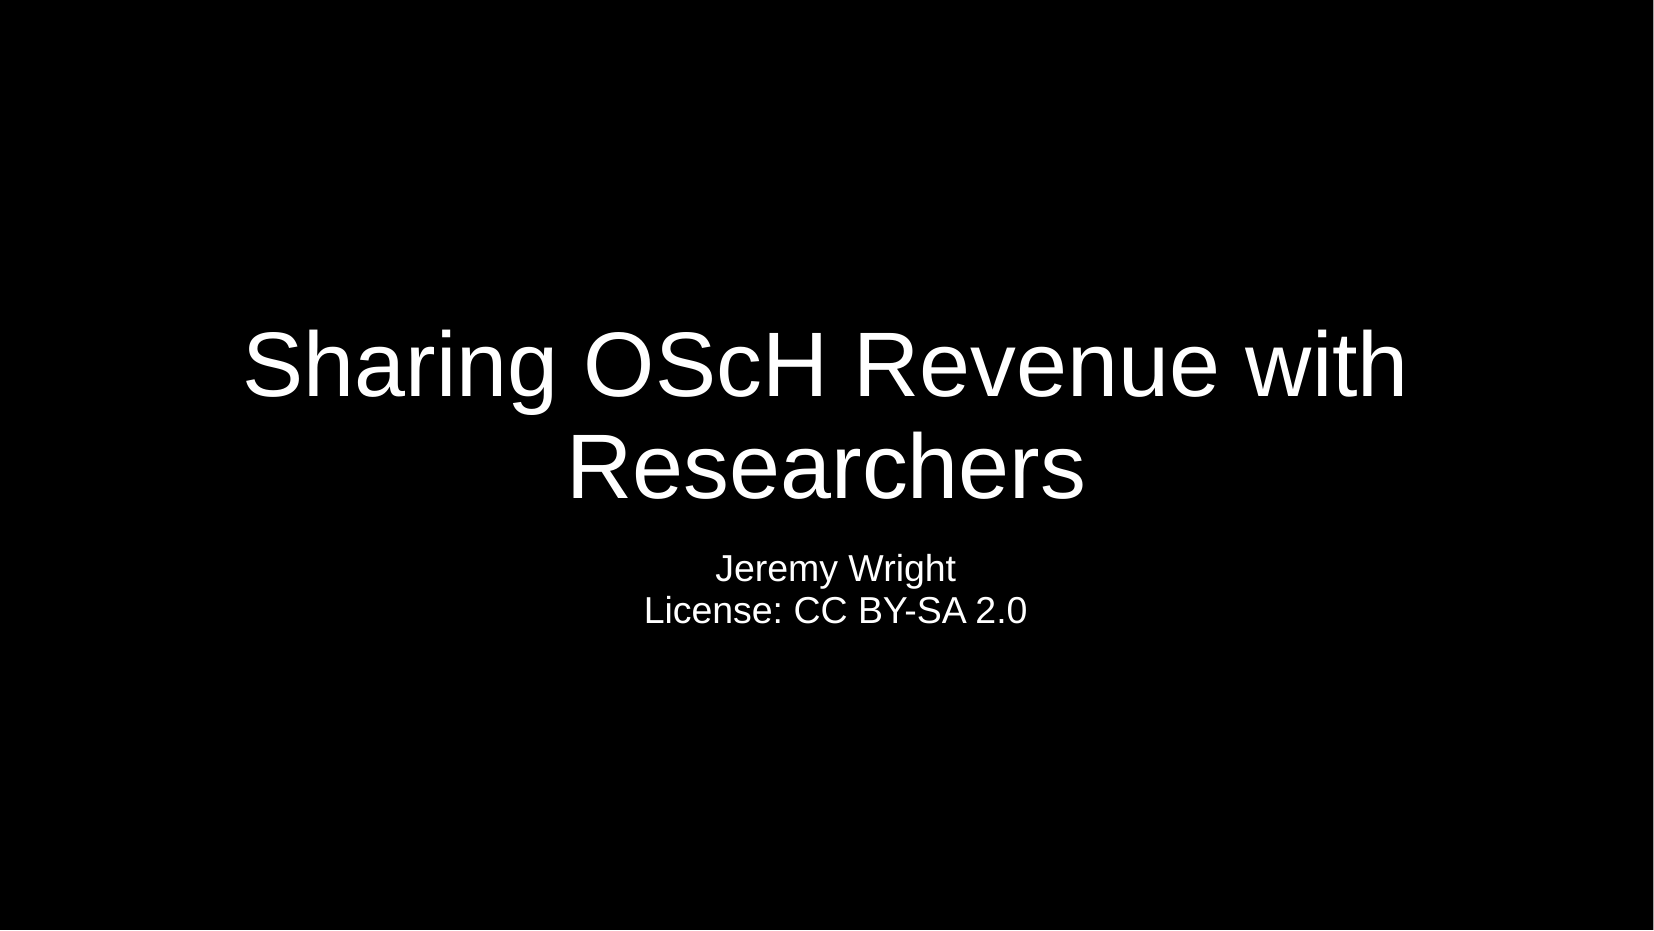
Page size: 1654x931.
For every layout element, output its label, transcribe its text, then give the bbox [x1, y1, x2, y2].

title Sharing OScH Revenue with Researchers [82, 313, 1571, 519]
text_box Jeremy Wright License: CC BY-SA 2.0 [621, 540, 1051, 646]
